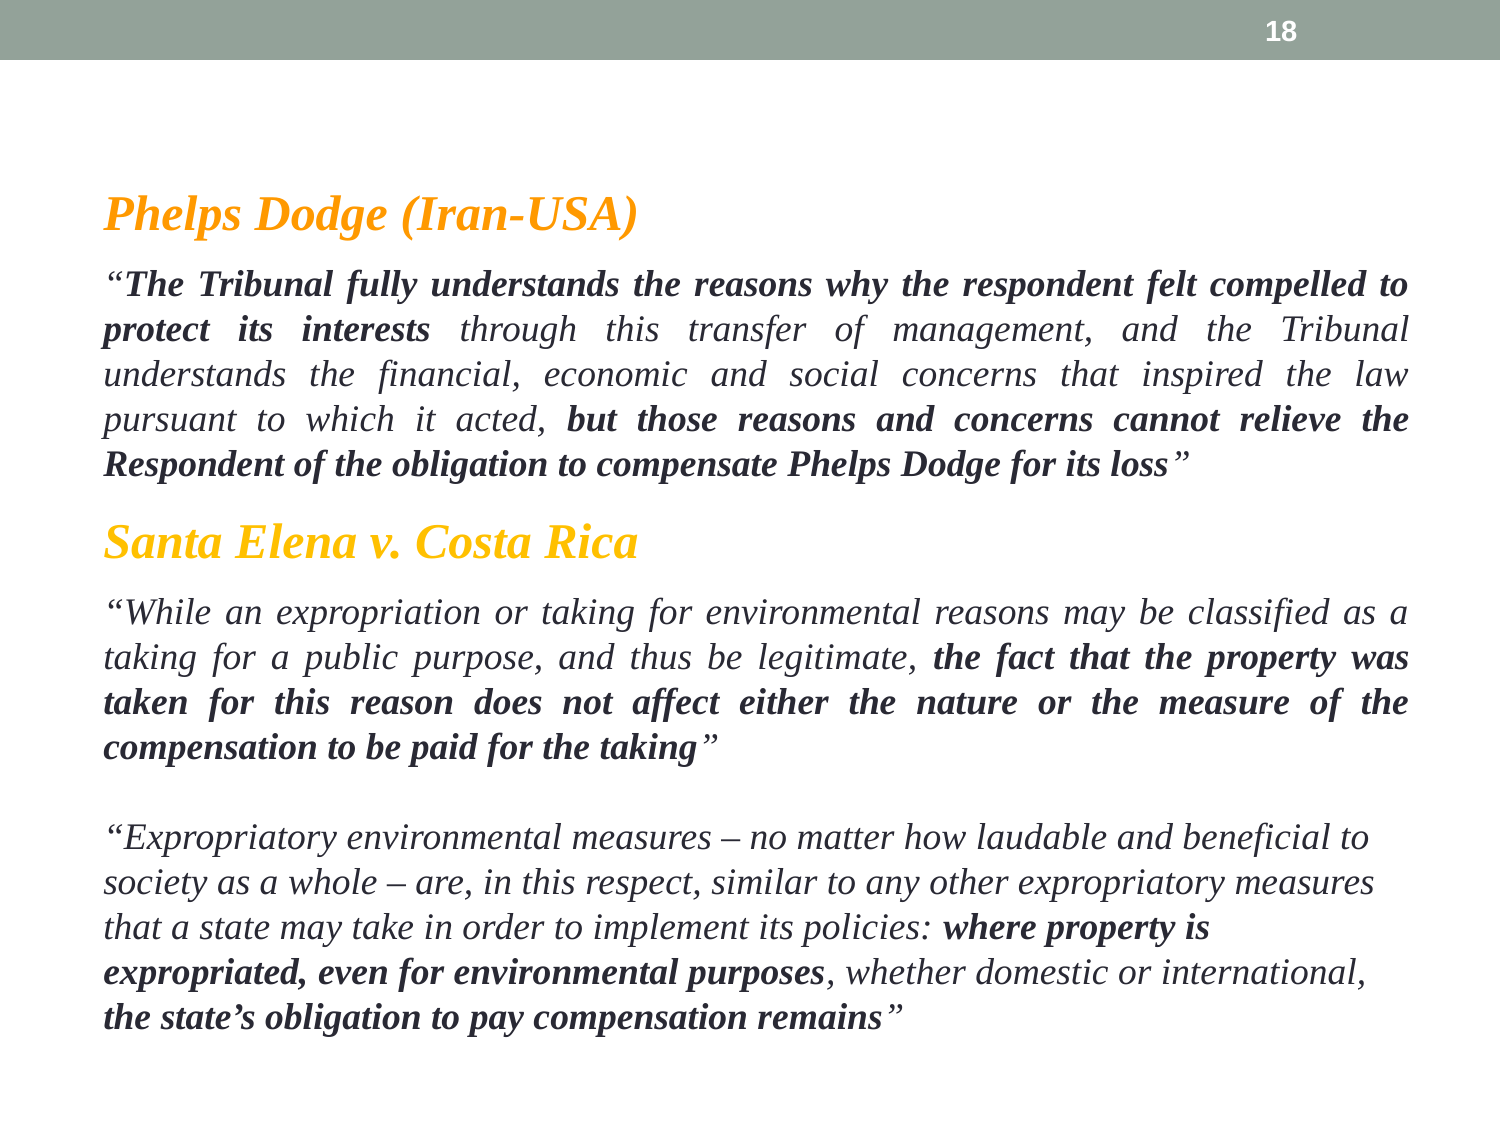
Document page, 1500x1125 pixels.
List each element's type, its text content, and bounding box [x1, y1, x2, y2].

text_box Phelps Dodge (Iran-USA) “The Tribunal fully understands the reasons why the respondent felt compelled to protect its interests through this transfer of management, and the Tribunal understands the financial, economic and social concerns that inspired the law pursuant to which it acted, but those reasons and concerns cannot relieve the Respondent of the obligation to compensate Phelps Dodge for its loss” Santa Elena v. Costa Rica “While an expropriation or taking for environmental reasons may be classified as a taking for a public purpose, and thus be legitimate, the fact that the property was taken for this reason does not affect either the nature or the measure of the compensation to be paid for the taking” “Expropriatory environmental measures – no matter how laudable and beneficial to society as a whole – are, in this respect, similar to any other expropriatory measures that a state may take in order to implement its policies: where property is expropriated, even for environmental purposes, whether domestic or international, the state’s obligation to pay compensation remains” [88, 172, 1425, 1071]
slide_number <編號> [1250, 3, 1425, 57]
